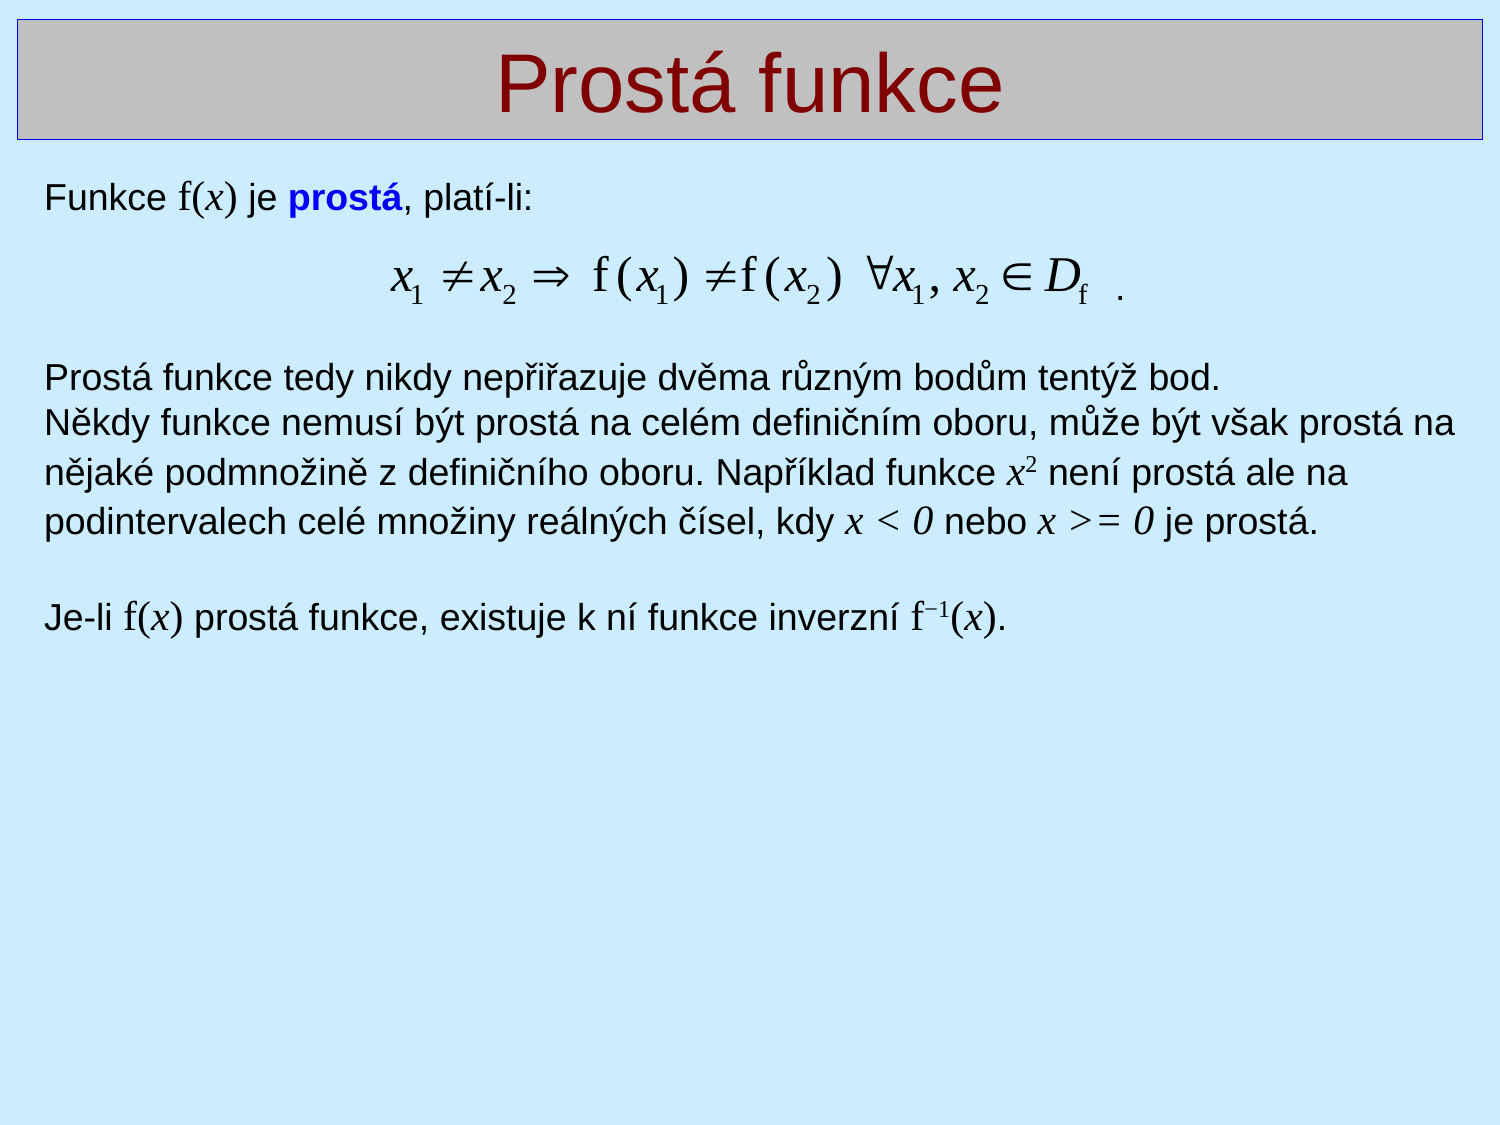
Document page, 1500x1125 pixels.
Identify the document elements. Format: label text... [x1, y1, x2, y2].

text_box Funkce f(x) je prostá, platí-li: . Prostá funkce tedy nikdy nepřiřazuje dvěma různým bodům tentýž bod. Někdy funkce nemusí být prostá na celém definičním oboru, může být však prostá na nějaké podmnožině z definičního oboru. Například funkce x2 není prostá ale na podintervalech celé množiny reálných čísel, kdy x < 0 nebo x >= 0 je prostá. Je-li f(x) prostá funkce, existuje k ní funkce inverzní f−1(x). [29, 160, 1471, 646]
picture [381, 241, 1103, 317]
title Prostá funkce [17, 19, 1483, 140]
